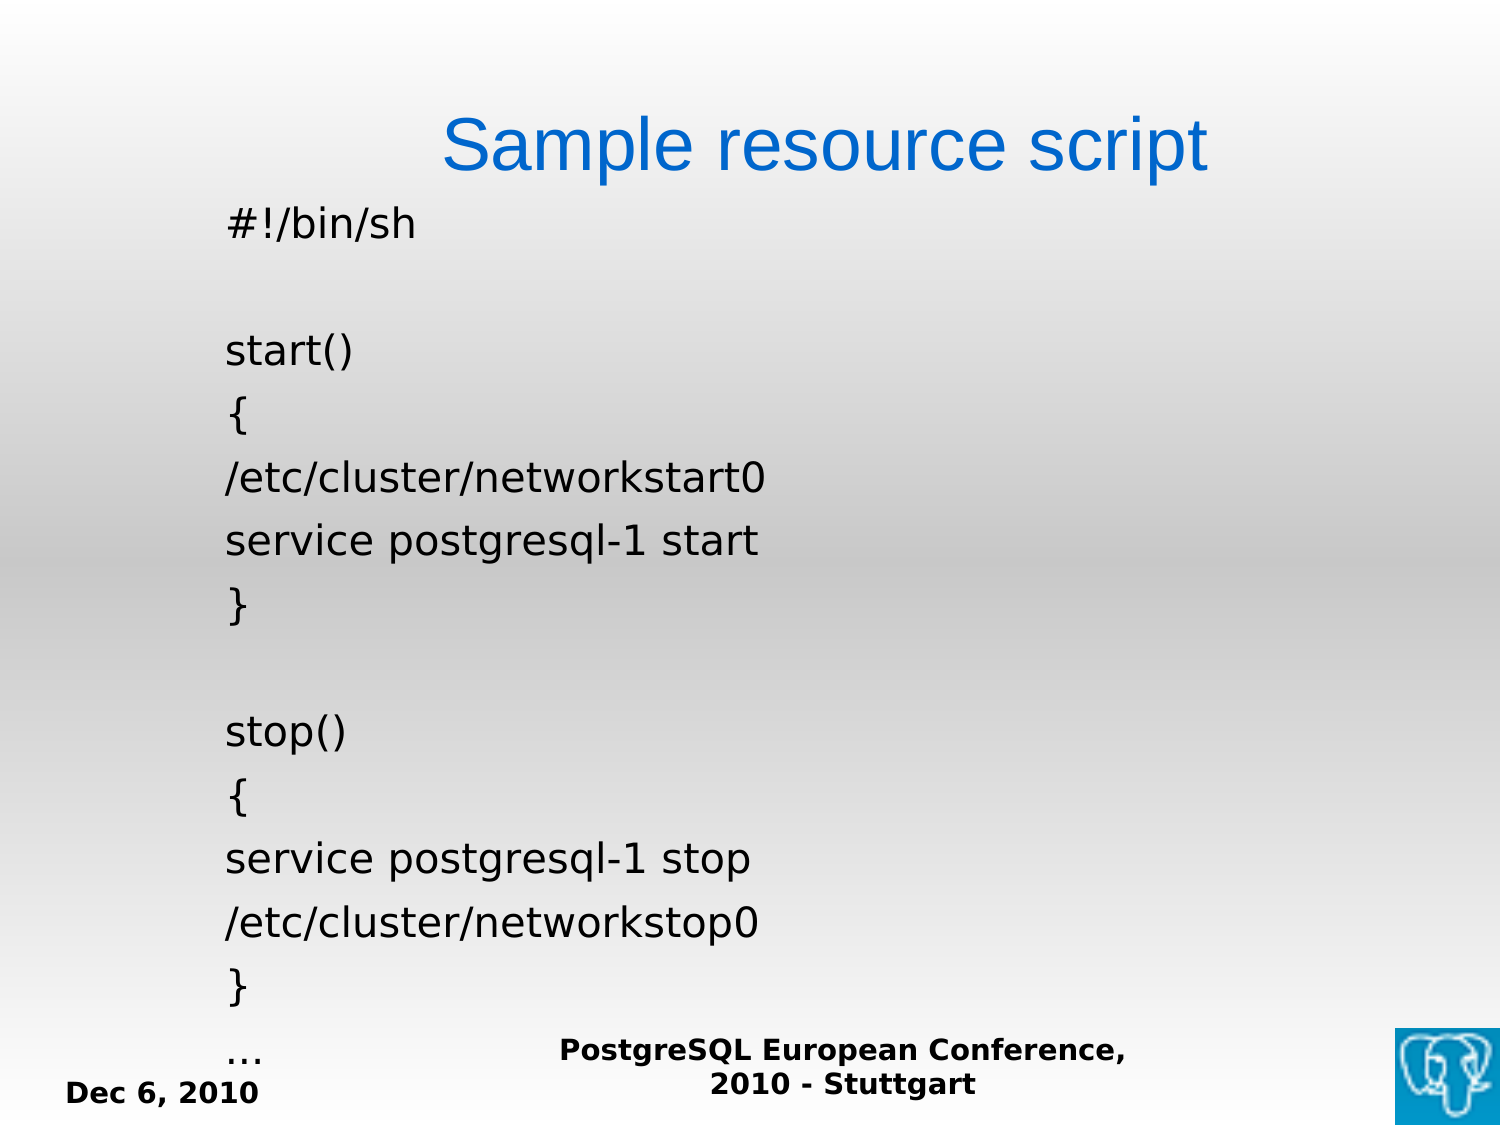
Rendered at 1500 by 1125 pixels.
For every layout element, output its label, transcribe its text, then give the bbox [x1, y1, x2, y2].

title Sample resource script [224, 49, 1425, 199]
list #!/bin/sh start() { /etc/cluster/networkstart0 service postgresql-1 start } stop() { service postgresql-1 stop /etc/cluster/networkstop0 } ... [224, 199, 1425, 1125]
picture [1425, 1033, 1492, 1118]
